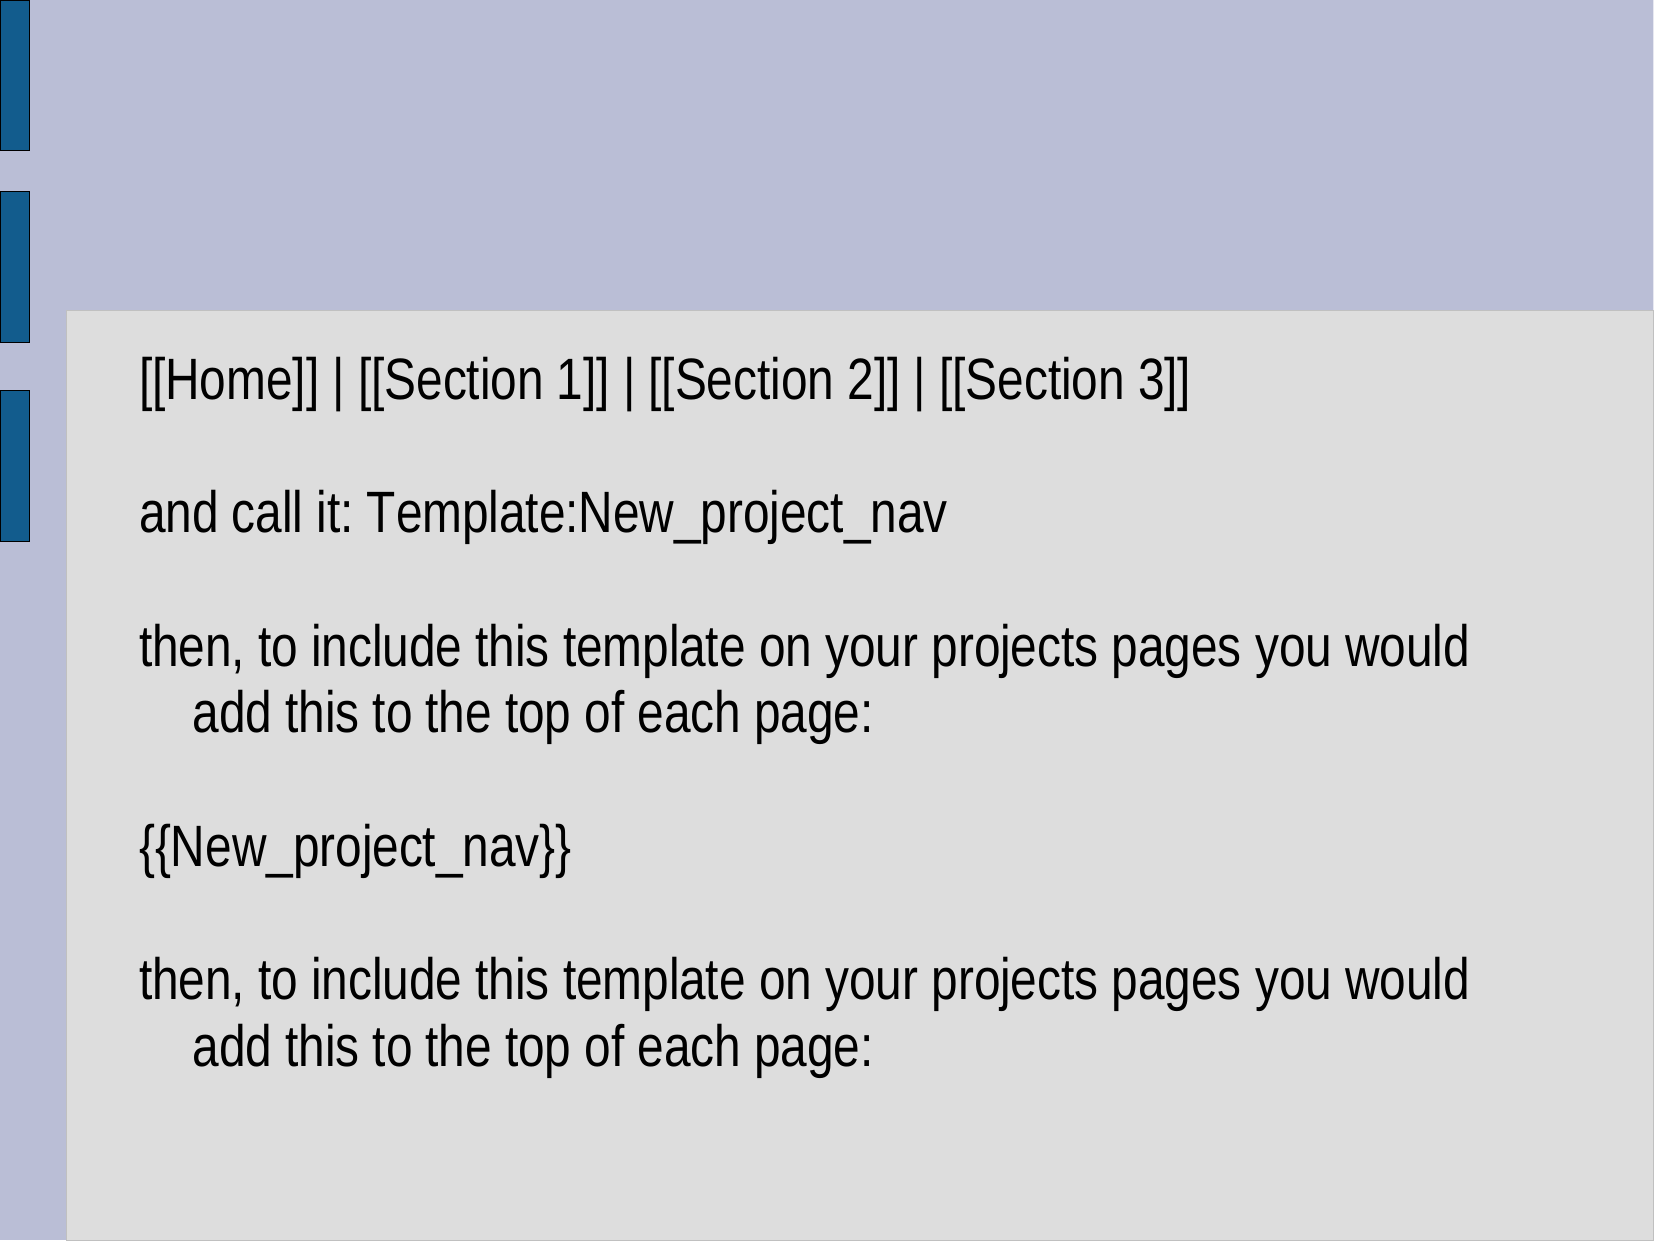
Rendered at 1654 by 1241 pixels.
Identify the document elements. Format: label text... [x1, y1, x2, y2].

list [[Home]] | [[Section 1]] | [[Section 2]] | [[Section 3]] and call it: Template:New_project_nav then, to include this template on your projects pages you would add this to the top of each page: {{New_project_nav}} then, to include this template on your projects pages you would add this to the top of each page: [121, 344, 1534, 1127]
